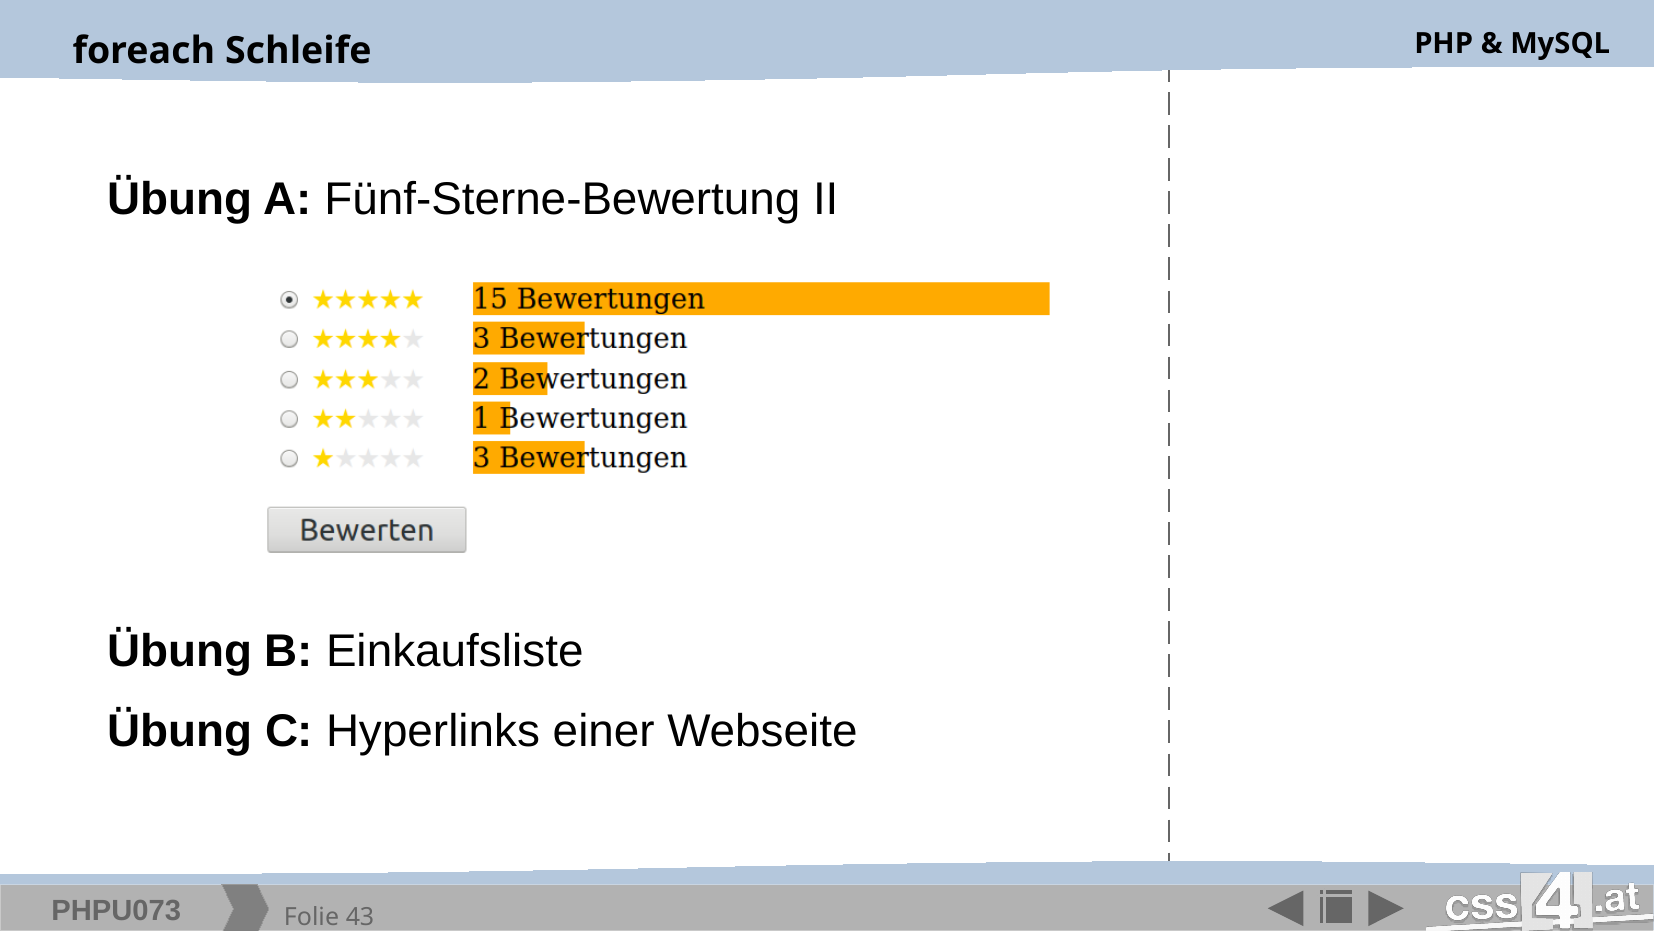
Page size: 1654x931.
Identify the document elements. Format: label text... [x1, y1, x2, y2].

picture [1426, 872, 1654, 931]
text_box PHP & MySQL [1399, 15, 1631, 60]
text_box PHPU073 [36, 886, 209, 931]
text_box [0, 861, 1654, 931]
text_box Übung B: Einkaufsliste [92, 617, 1052, 684]
text_box foreach Schleife [57, 16, 416, 69]
picture [263, 256, 1065, 567]
text_box Übung A: Fünf-Sterne-Bewertung II [92, 165, 1052, 232]
text_box Übung C: Hyperlinks einer Webseite [92, 697, 1052, 764]
text_box Folie <Foliennummer> [269, 891, 542, 931]
text_box [0, 0, 1654, 83]
